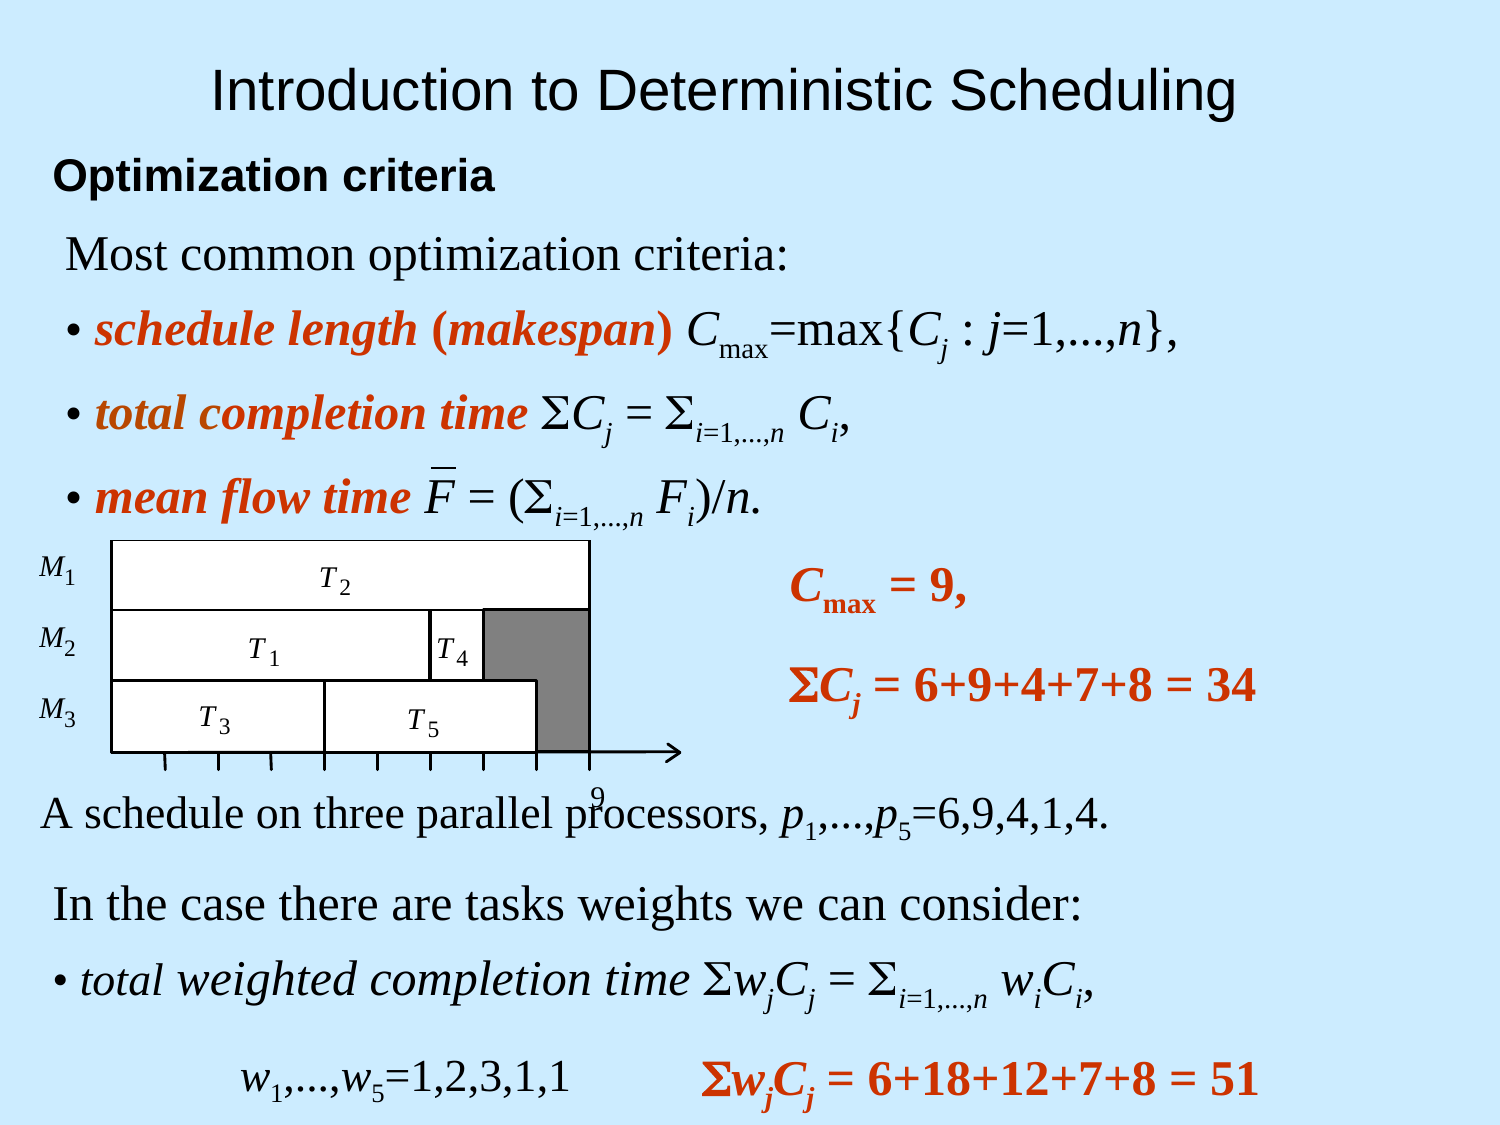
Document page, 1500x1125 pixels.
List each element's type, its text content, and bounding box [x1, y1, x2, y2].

text_box A schedule on three parallel processors, p1,...,p5=6,9,4,1,4. [24, 774, 1500, 853]
text_box In the case there are tasks weights we can consider: total weighted completion time wjCj = i=1,...,n wiCi, [37, 862, 1463, 1022]
text_box Most common optimization criteria: schedule length (makespan) Cmax=max{Cj : j=1,...,n}, total completion time Cj = i=1,...,n Ci, mean flow time F = (i=1,...,n Fi)/n. [50, 212, 1500, 540]
text_box Cmax = 9, Cj = 6+9+4+7+8 = 34 [774, 543, 1413, 728]
text_box wjCj = 6+18+12+7+8 = 51 [687, 1037, 1326, 1122]
chart [39, 540, 685, 774]
title Introduction to Deterministic Scheduling [0, 12, 1450, 163]
text_box w1,...,w5=1,2,3,1,1 [224, 1037, 638, 1116]
text_box Optimization criteria [37, 137, 1326, 208]
